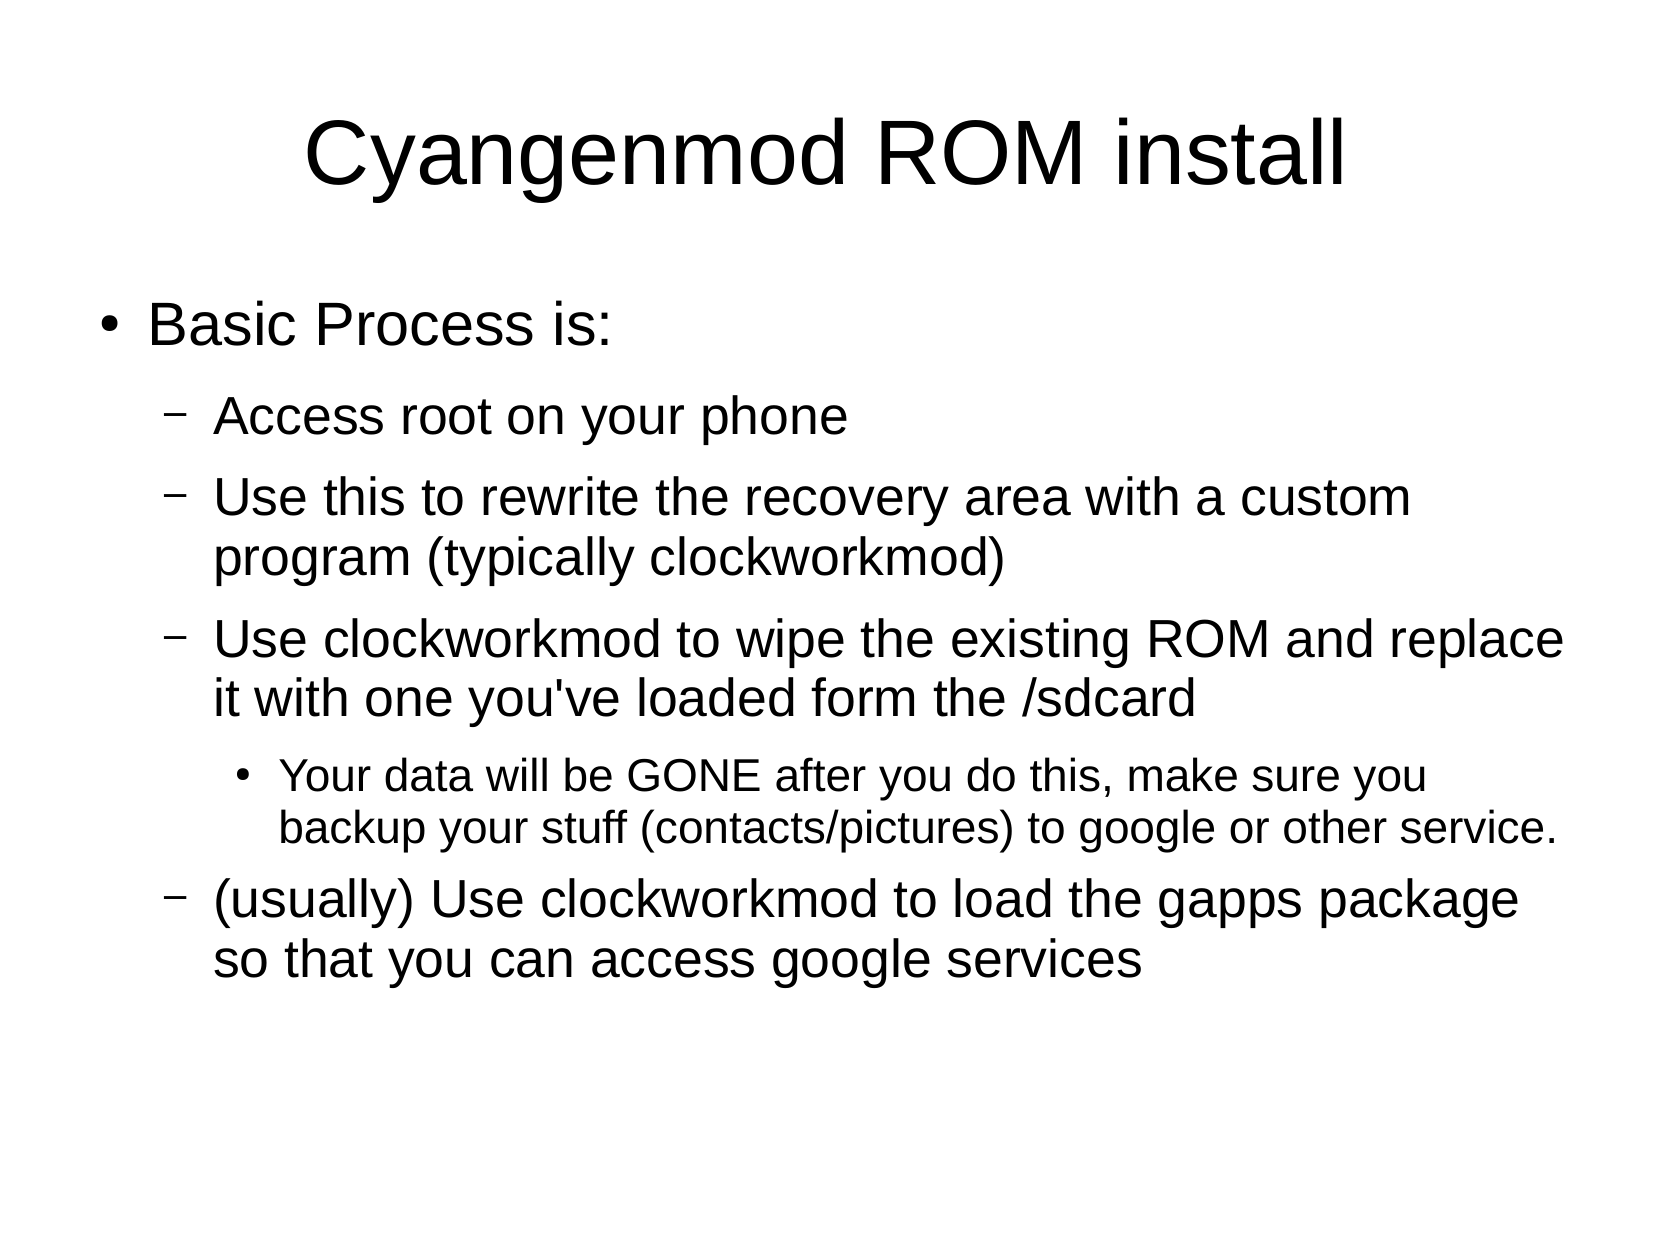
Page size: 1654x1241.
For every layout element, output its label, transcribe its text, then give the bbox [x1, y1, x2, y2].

list Basic Process is: Access root on your phone Use this to rewrite the recovery area with a custom program (typically clockworkmod) Use clockworkmod to wipe the existing ROM and replace it with one you've loaded form the /sdcard Your data will be GONE after you do this, make sure you backup your stuff (contacts/pictures) to google or other service. (usually) Use clockworkmod to load the gapps package so that you can access google services [82, 290, 1571, 1010]
title Cyangenmod ROM install [82, 49, 1571, 257]
